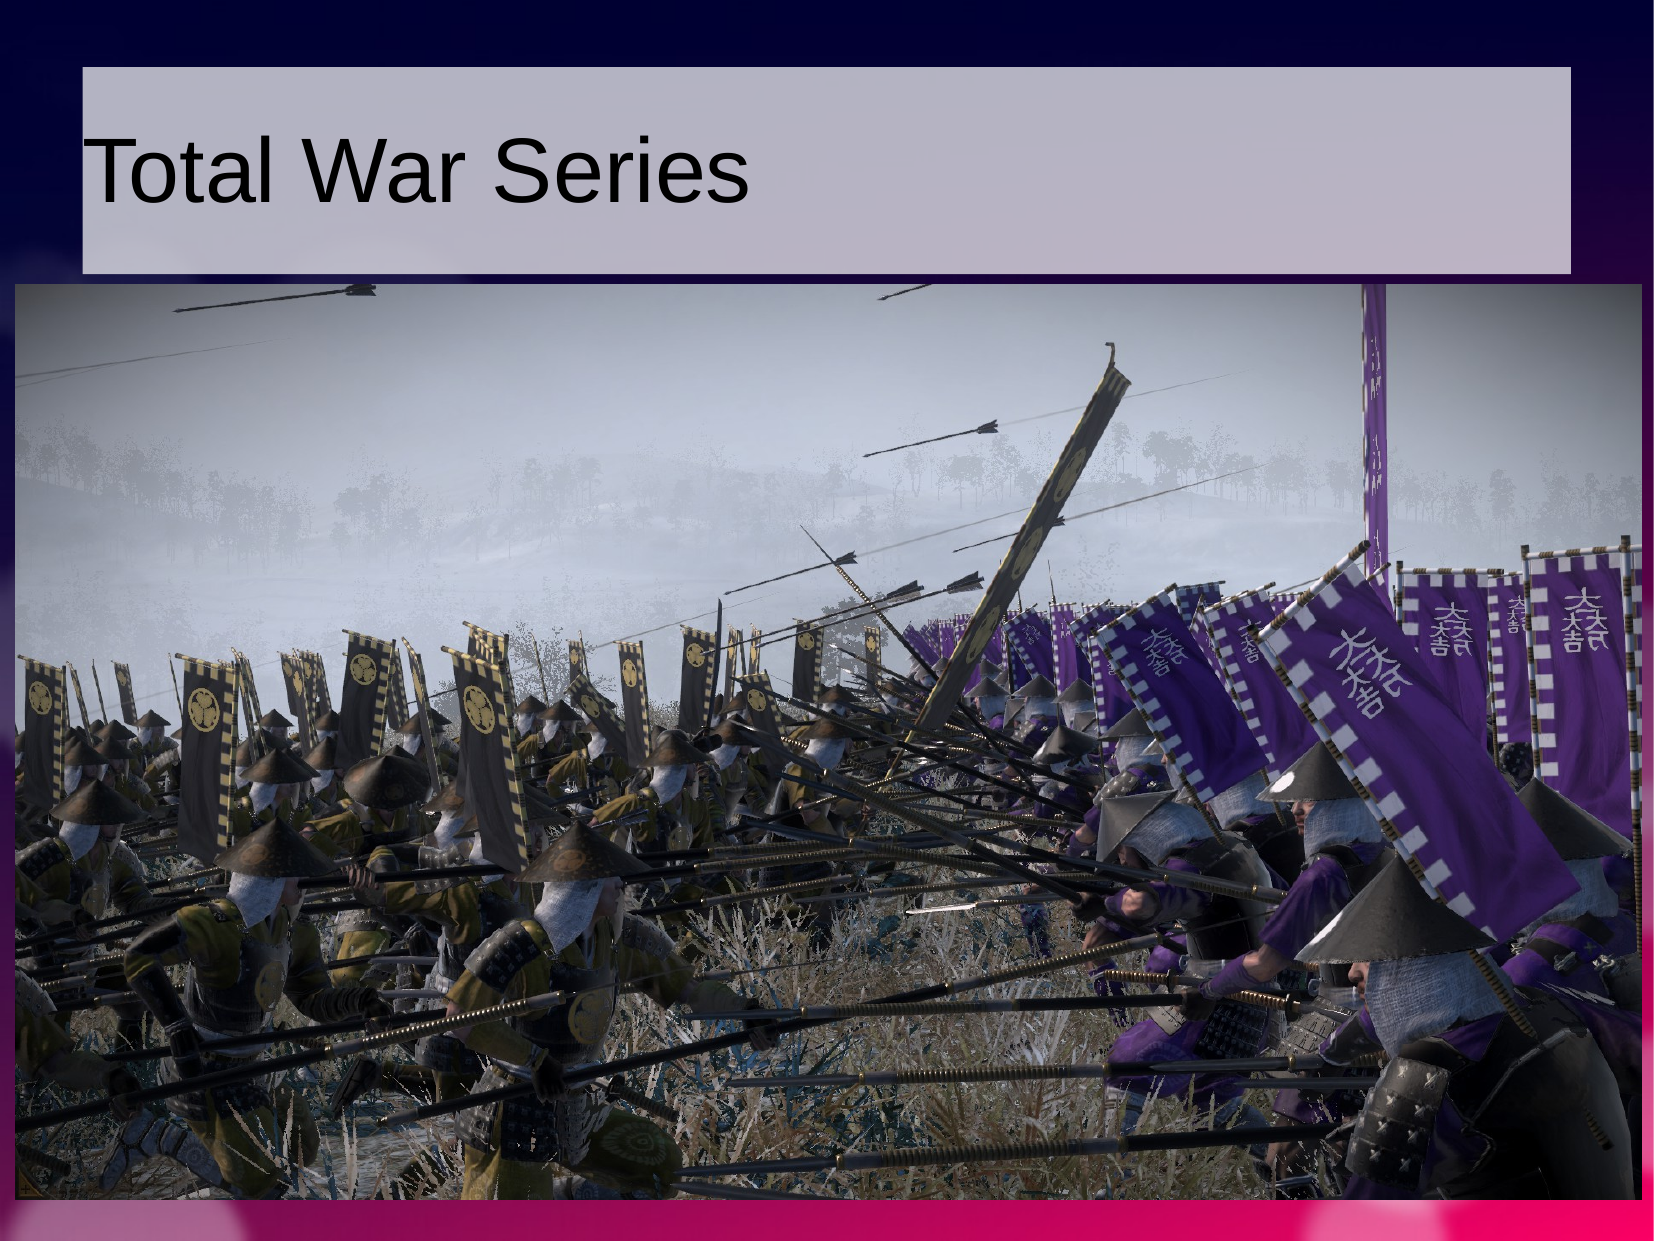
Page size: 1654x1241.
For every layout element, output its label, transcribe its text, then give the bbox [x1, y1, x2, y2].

picture [0, 0, 1654, 1241]
title Total War Series [82, 67, 1571, 275]
